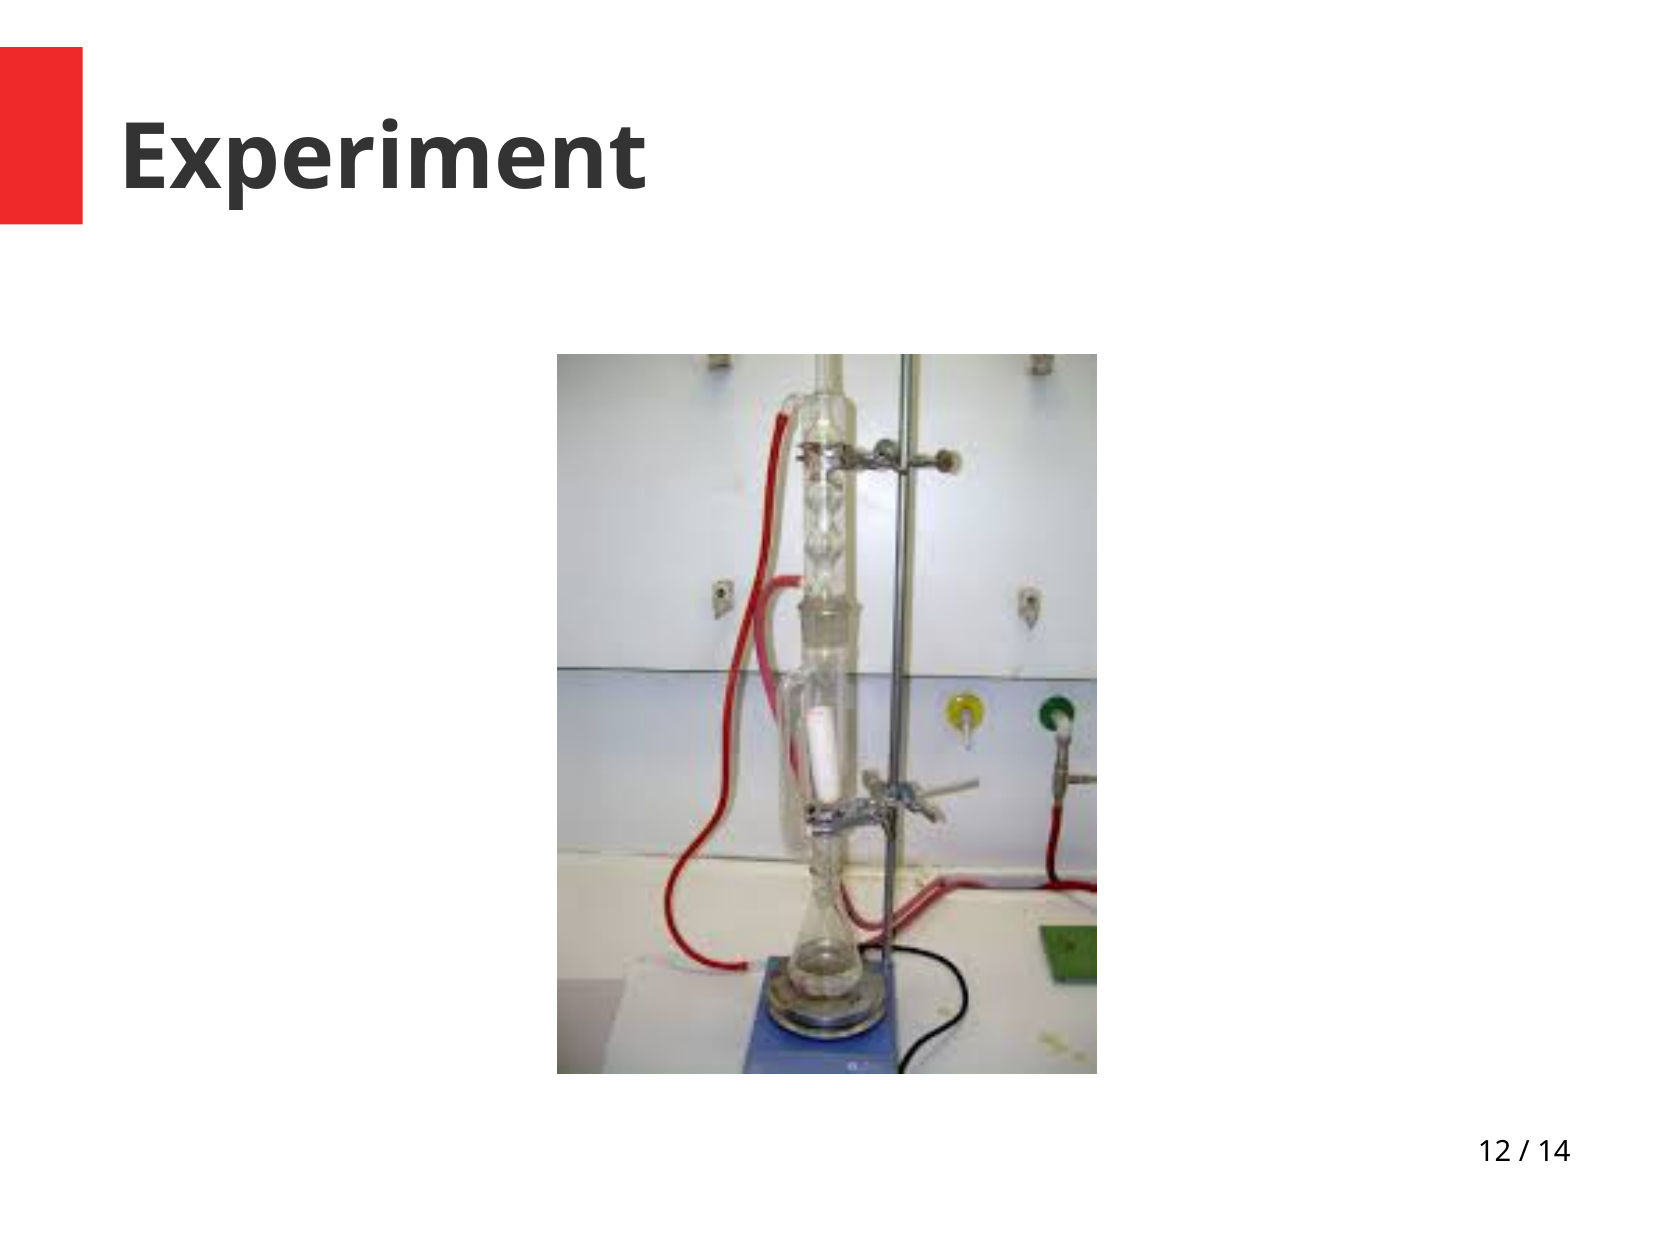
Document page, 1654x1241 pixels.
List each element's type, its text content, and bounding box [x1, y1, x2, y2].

title Experiment [118, 49, 1571, 257]
picture [557, 354, 1097, 1074]
